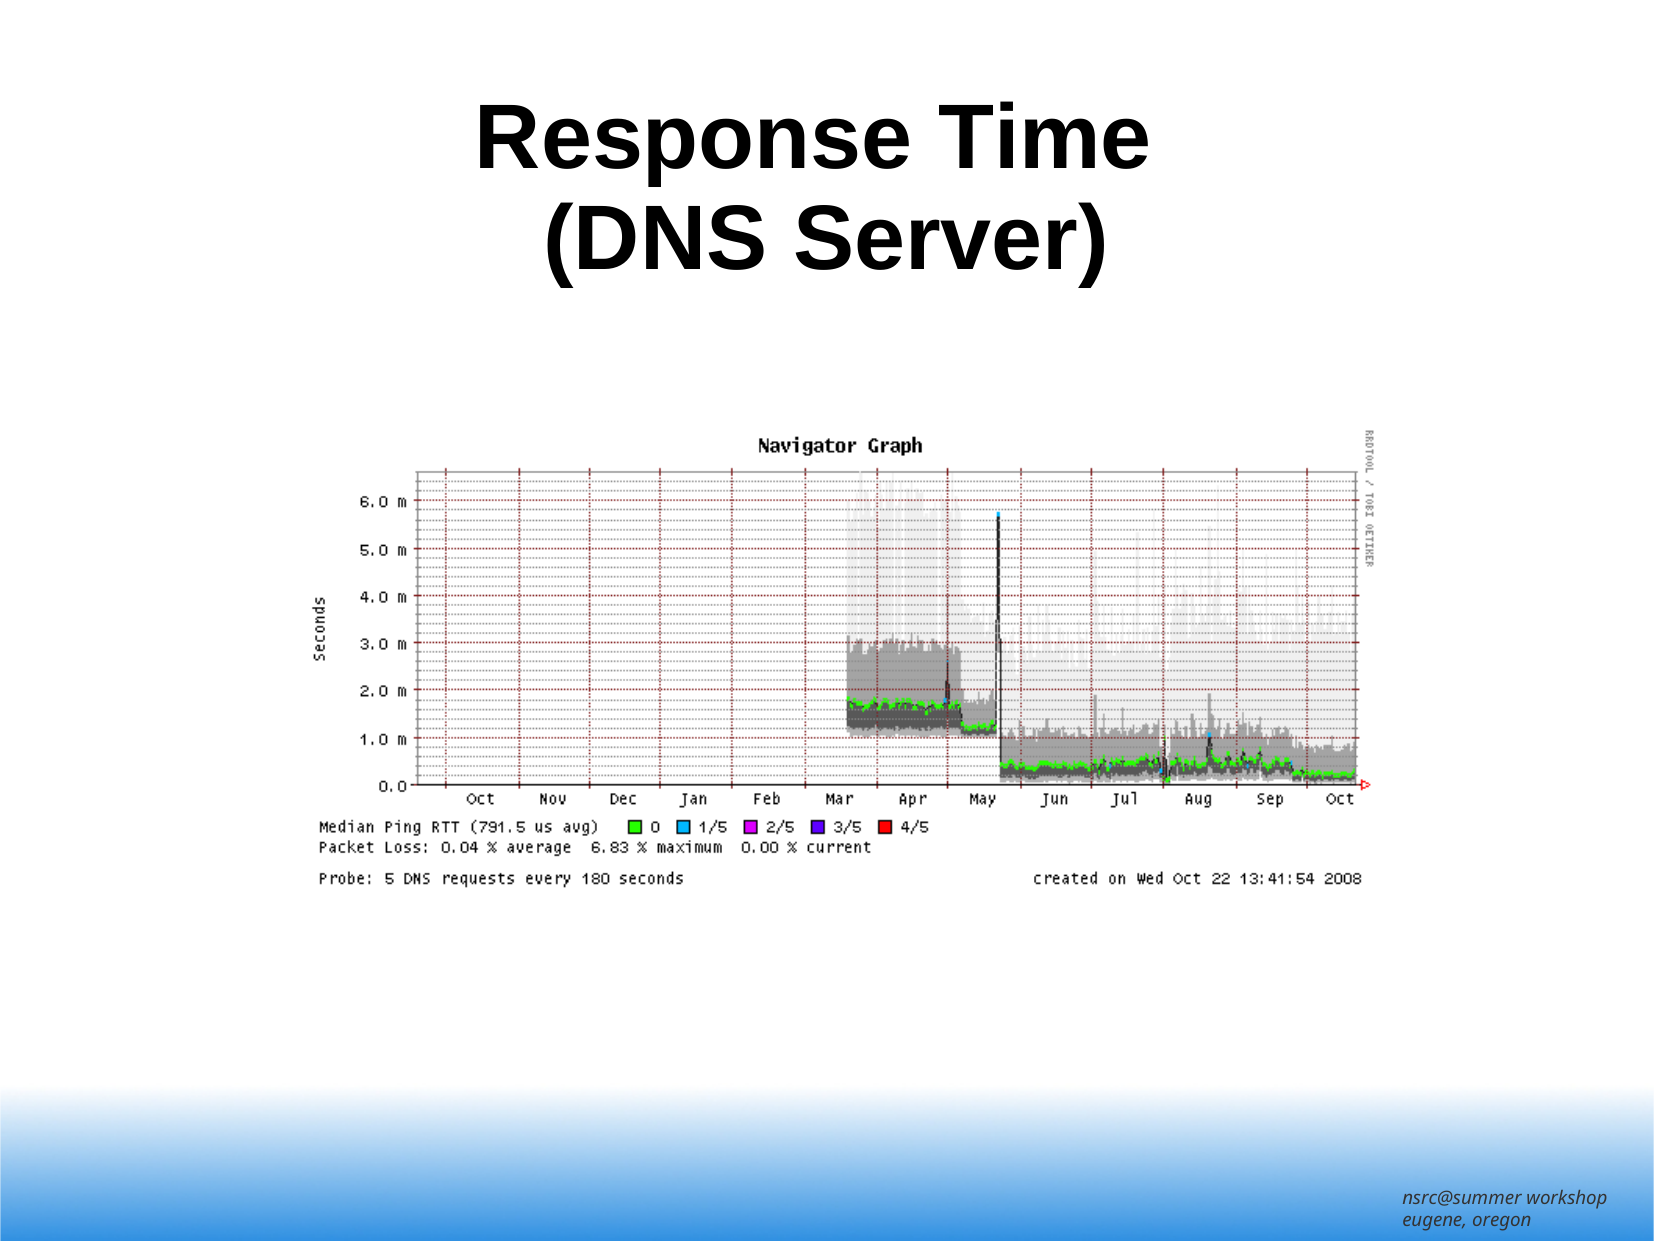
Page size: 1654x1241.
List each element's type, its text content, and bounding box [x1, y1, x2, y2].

picture [300, 423, 1380, 901]
picture [0, 1083, 1654, 1241]
title Response Time (DNS Server) [82, 45, 1571, 333]
